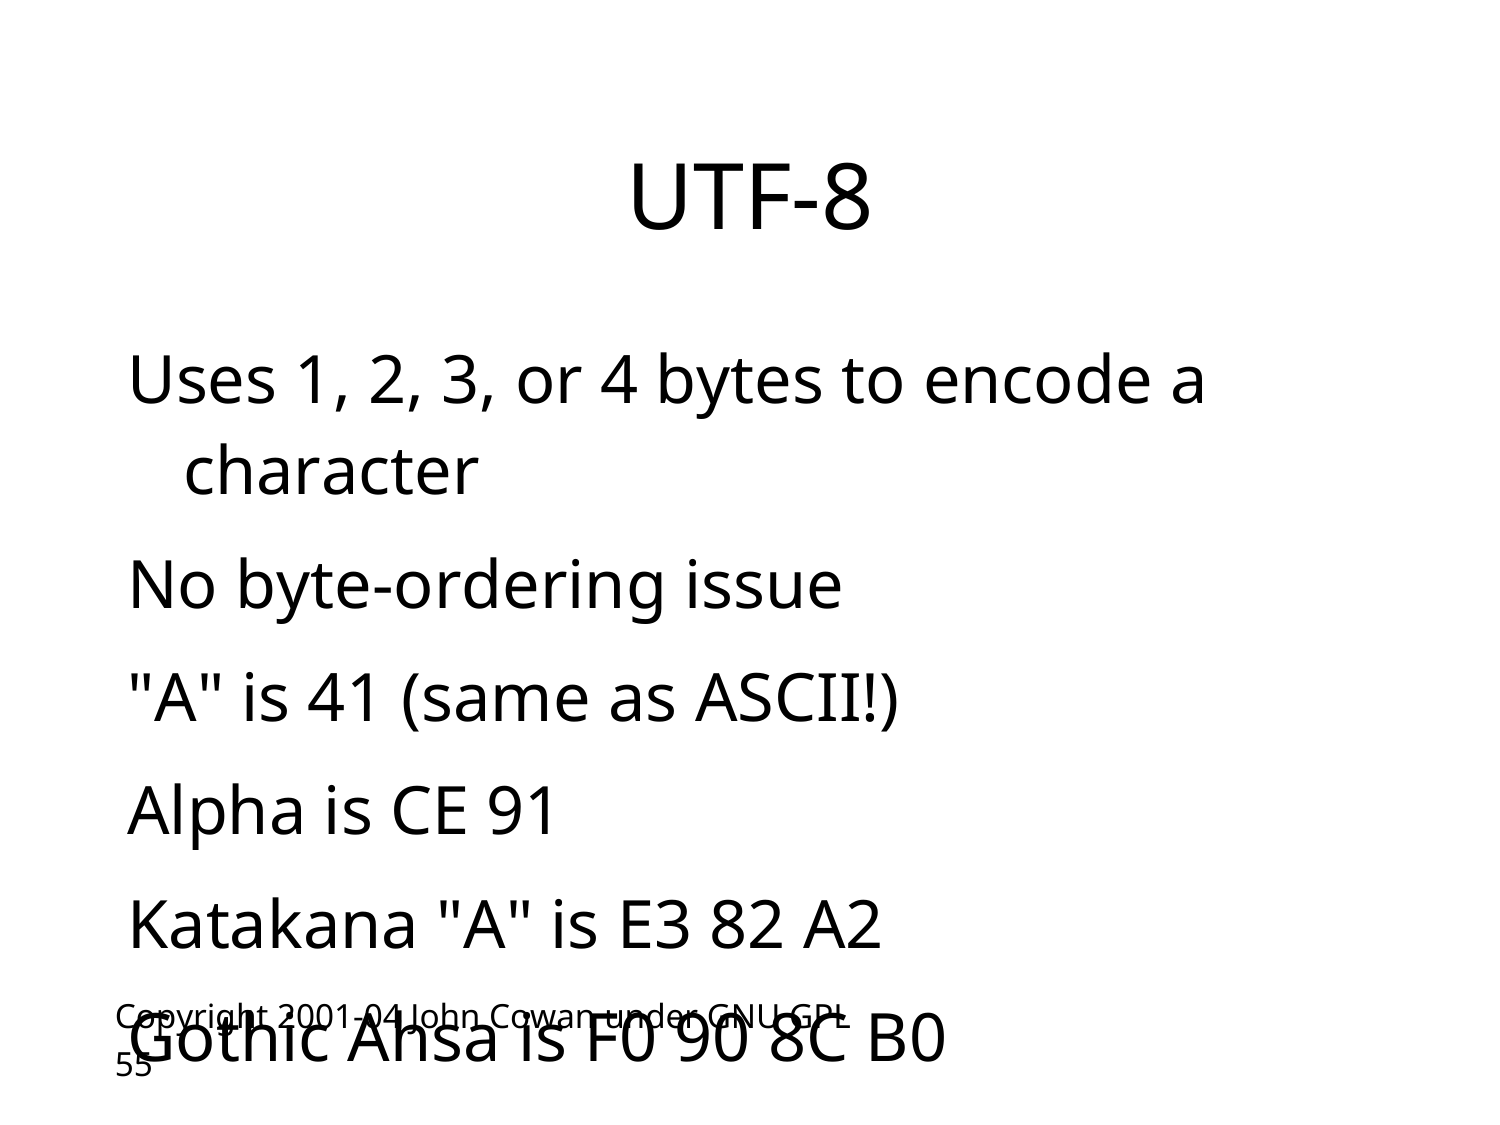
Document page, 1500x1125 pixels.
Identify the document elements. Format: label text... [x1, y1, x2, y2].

list Uses 1, 2, 3, or 4 bytes to encode a character No byte-ordering issue "A" is 41 (same as ASCII!) Alpha is CE 91 Katakana "A" is E3 82 A2 Gothic Ahsa is F0 90 8C B0 [112, 324, 1388, 1000]
title UTF-8 [112, 99, 1388, 288]
